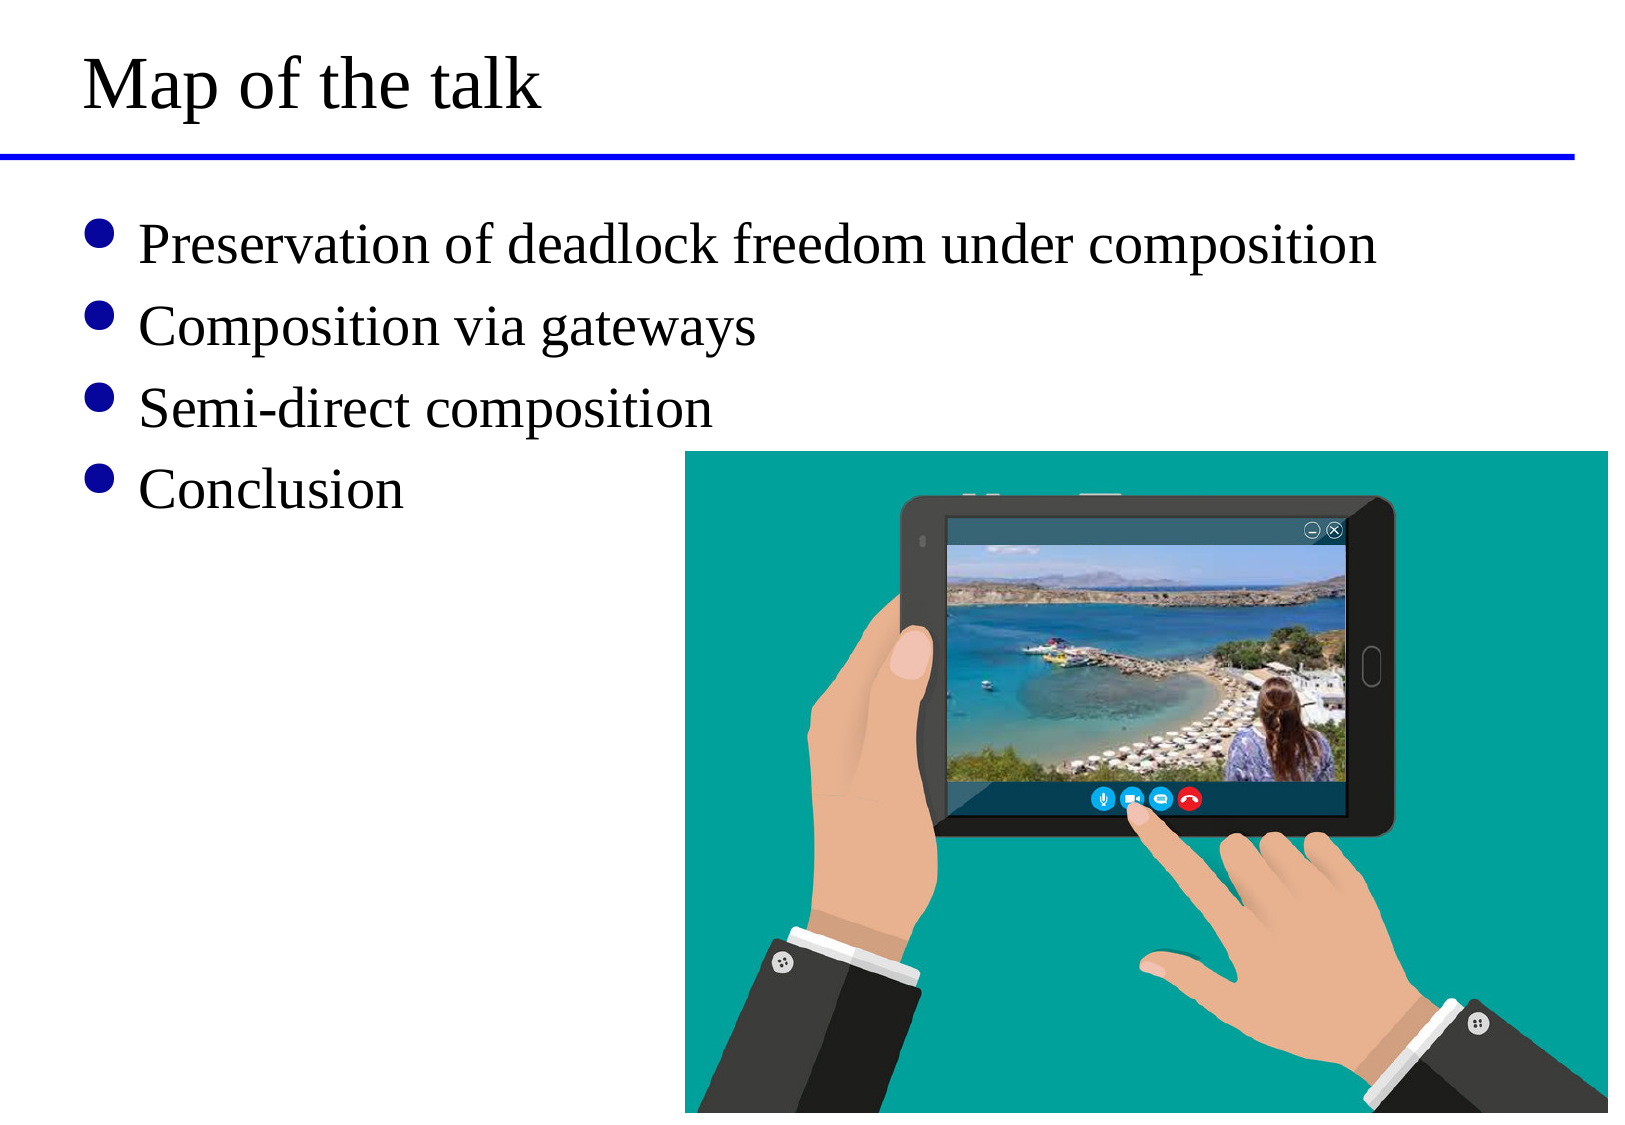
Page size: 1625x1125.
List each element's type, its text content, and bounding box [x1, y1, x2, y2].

picture [685, 451, 1608, 1113]
list Preservation of deadlock freedom under composition Composition via gateways Semi-direct composition Conclusion [67, 198, 1478, 1061]
title Map of the talk [67, 27, 1544, 131]
